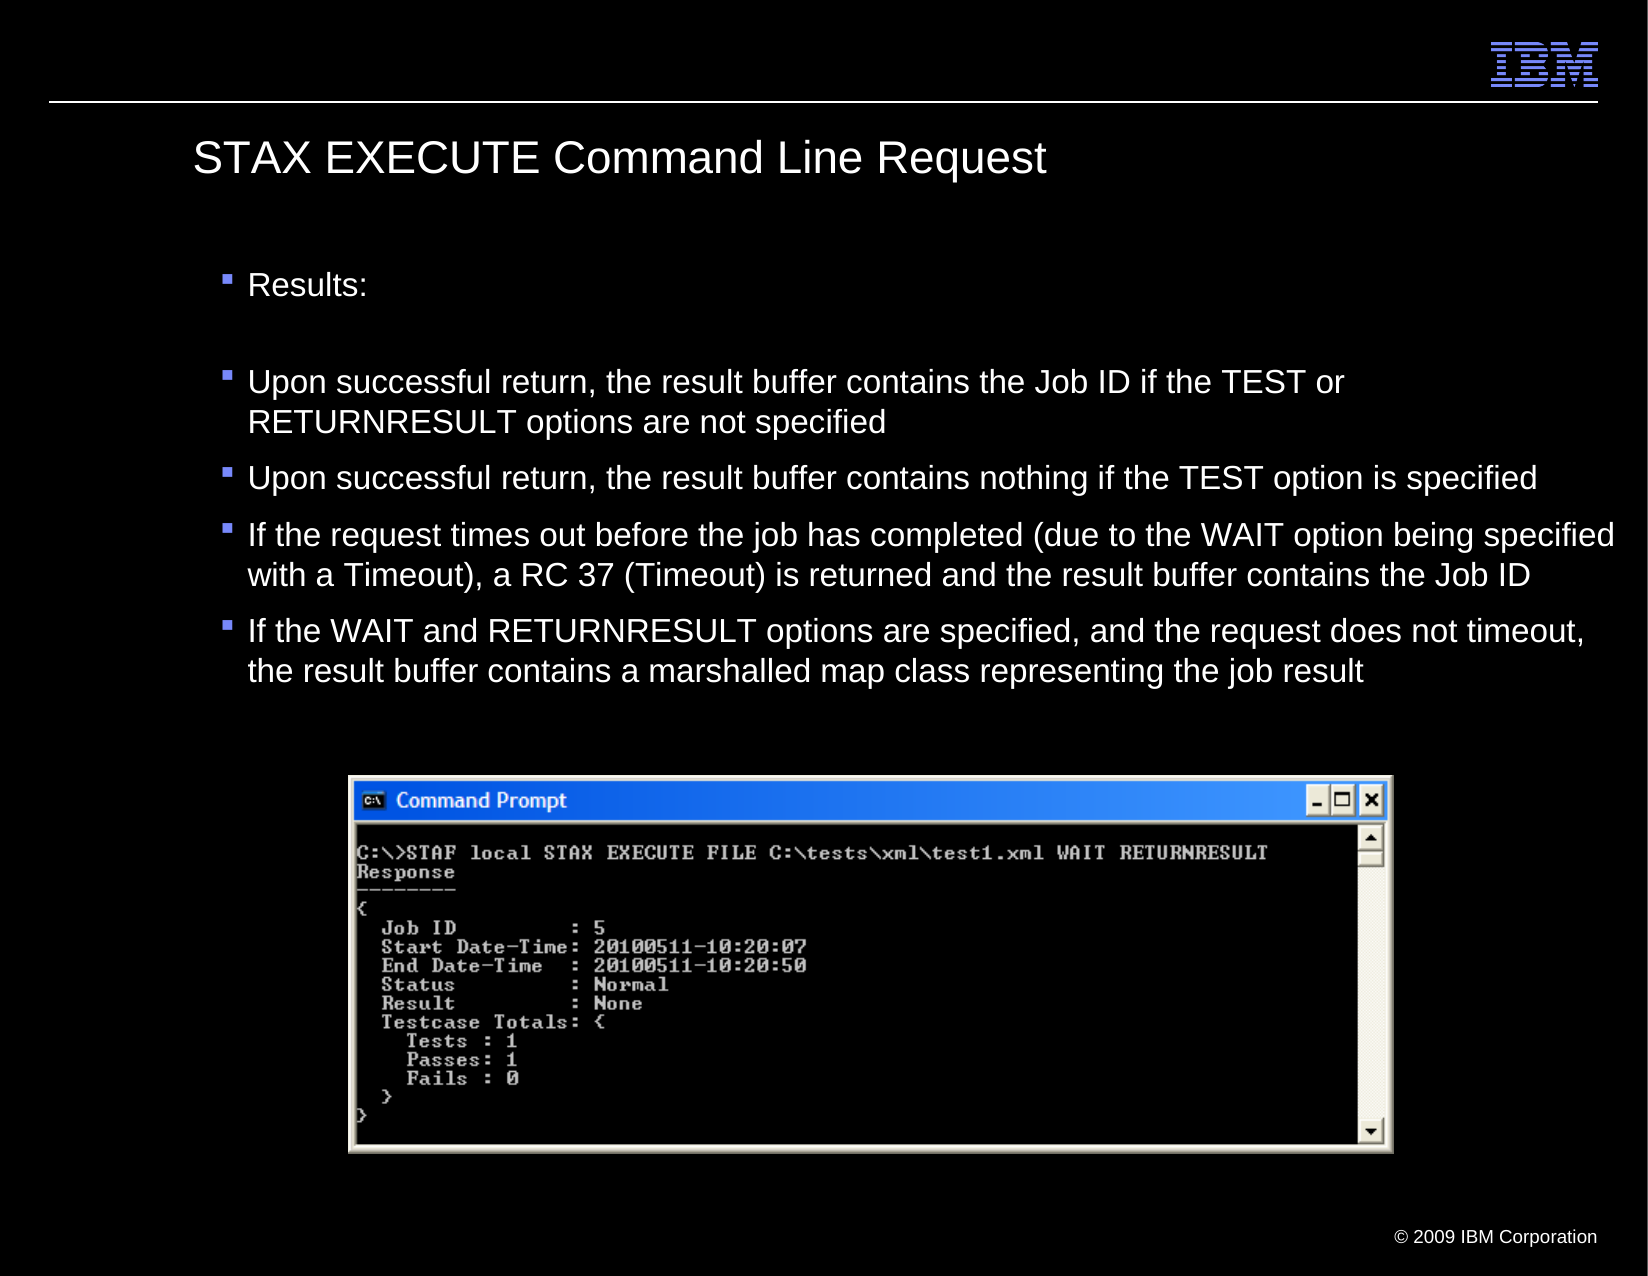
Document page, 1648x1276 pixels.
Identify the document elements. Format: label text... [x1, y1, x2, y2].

text_box Results: Upon successful return, the result buffer contains the Job ID if the TEST or RETURNRESULT options are not specified Upon successful return, the result buffer contains nothing if the TEST option is specified If the request times out before the job has completed (due to the WAIT option being specified with a Timeout), a RC 37 (Timeout) is returned and the result buffer contains the Job ID If the WAIT and RETURNRESULT options are specified, and the request does not timeout, the result buffer contains a marshalled map class representing the job result [219, 219, 1624, 690]
picture [1491, 42, 1598, 87]
picture [348, 775, 1394, 1154]
title STAX EXECUTE Command Line Request [175, 125, 1648, 219]
